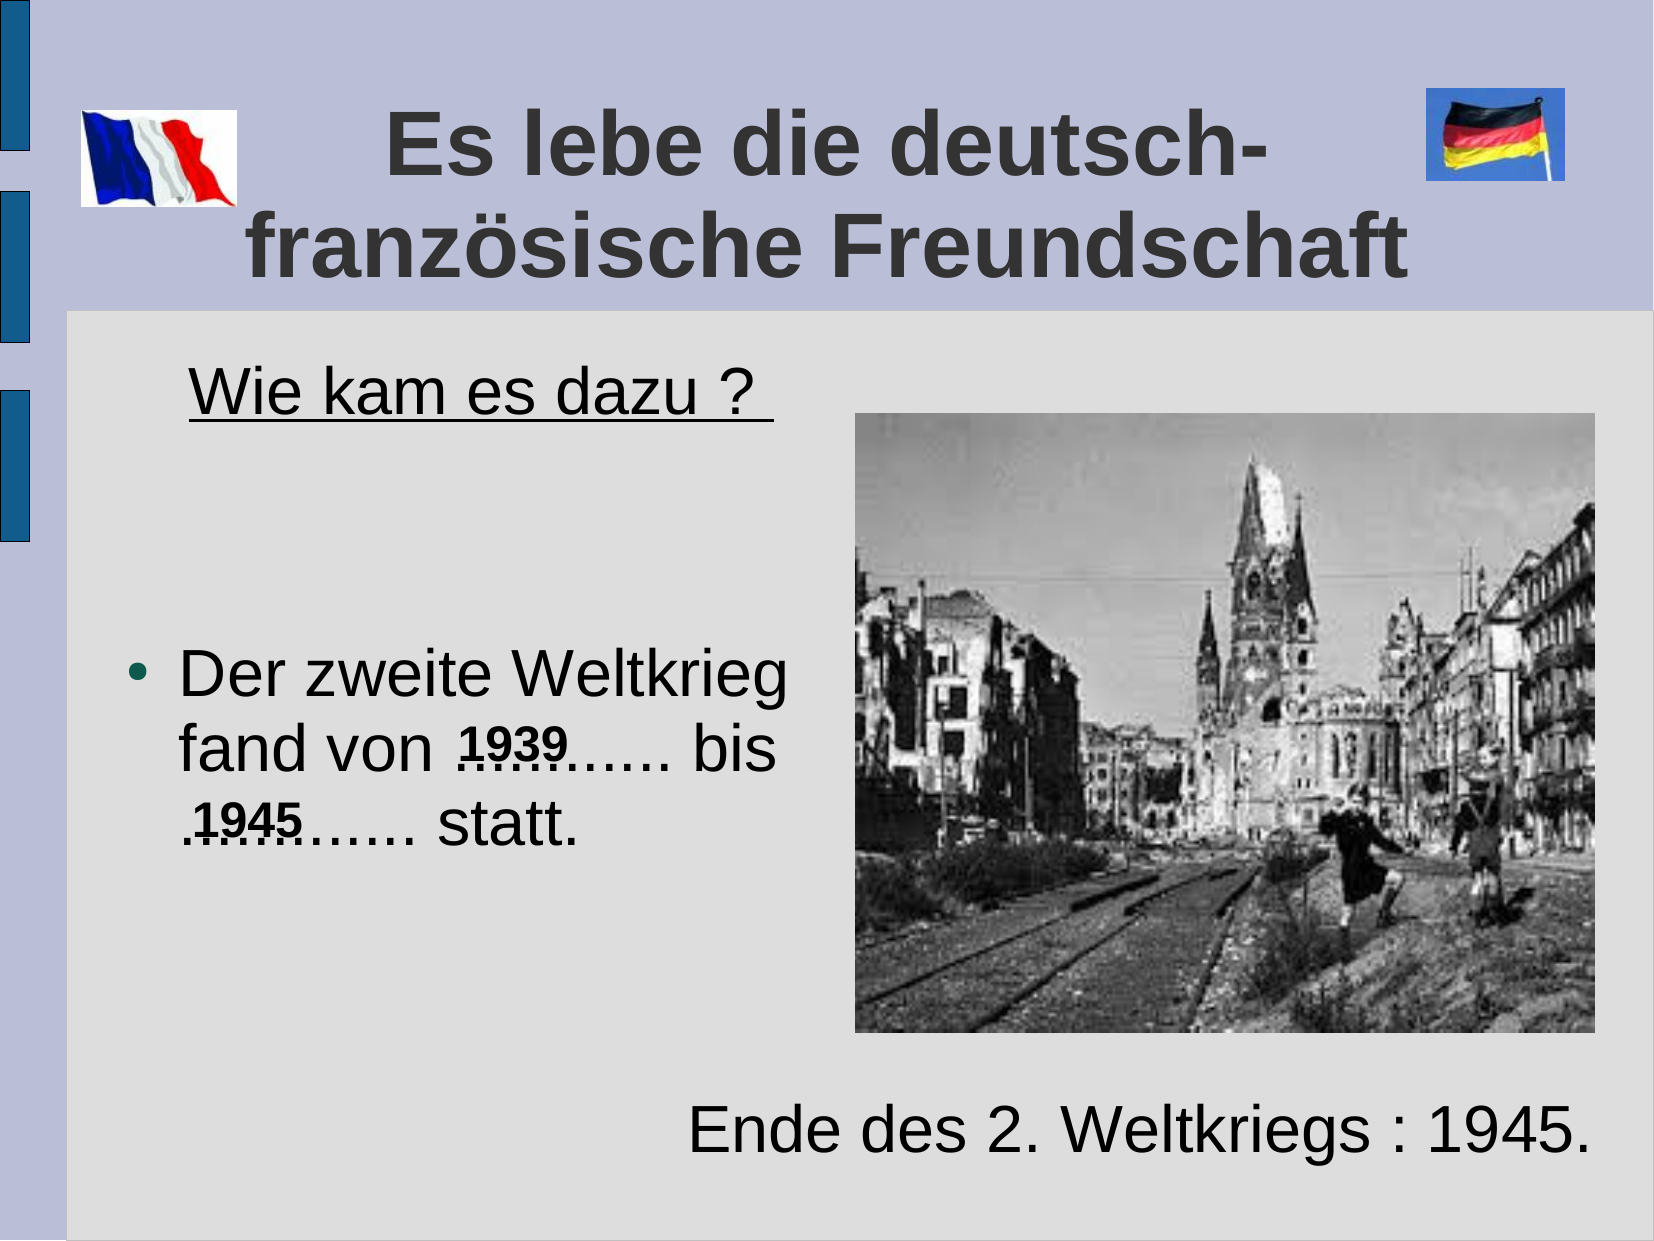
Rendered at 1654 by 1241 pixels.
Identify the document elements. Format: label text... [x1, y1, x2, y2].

text_box 1939 [442, 708, 680, 796]
picture [1426, 88, 1565, 182]
picture [81, 110, 237, 207]
picture [855, 413, 1595, 1033]
text_box Wie kam es dazu ? [118, 354, 804, 430]
text_box 1945 [177, 784, 384, 857]
text_box Ende des 2. Weltkriegs : 1945. [616, 1092, 1625, 1168]
title Es lebe die deutsch-französische Freundschaft [121, 91, 1534, 299]
list Der zweite Weltkrieg fand von ............ bis ............. statt. [108, 531, 798, 1123]
